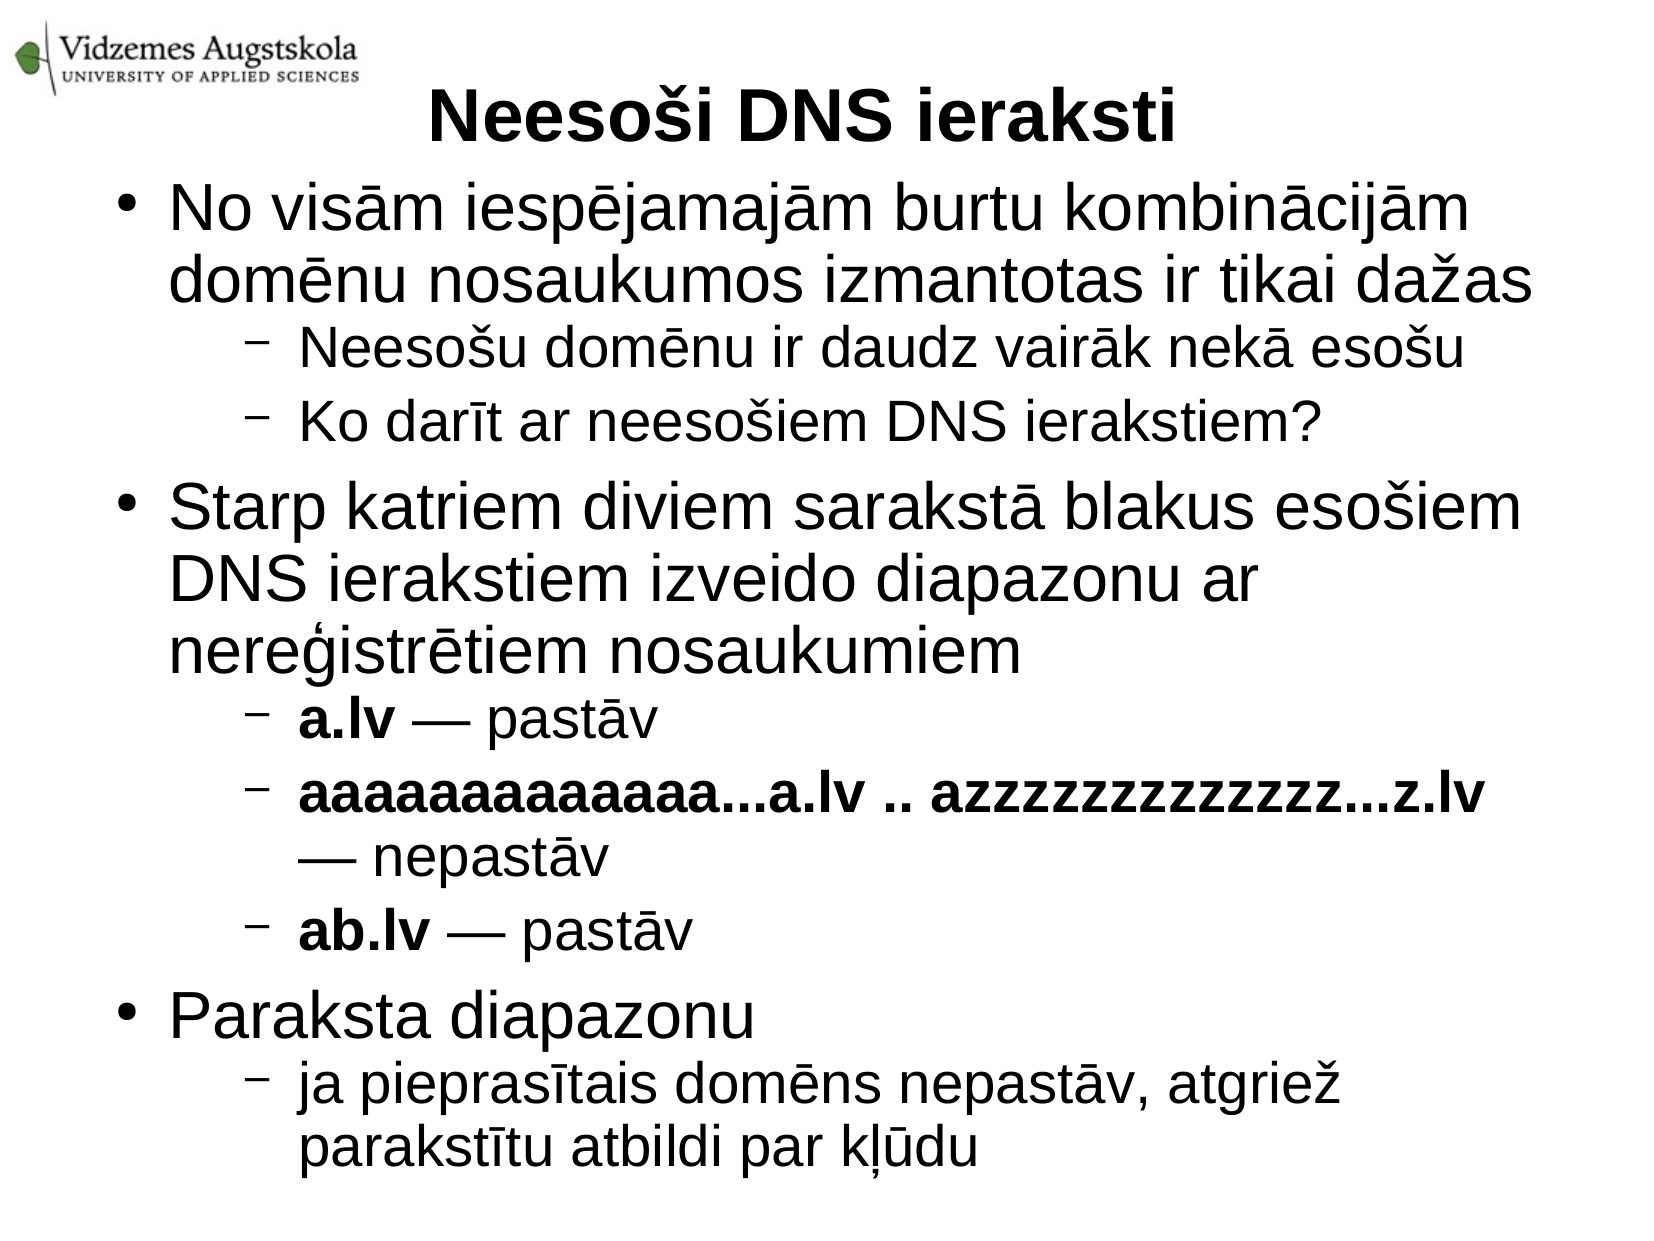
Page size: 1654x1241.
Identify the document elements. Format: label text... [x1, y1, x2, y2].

picture [5, 2, 368, 113]
title Neesoši DNS ieraksti [94, 67, 1512, 165]
list No visām iespējamajām burtu kombinācijām domēnu nosaukumos izmantotas ir tikai dažas Neesošu domēnu ir daudz vairāk nekā esošu Ko darīt ar neesošiem DNS ierakstiem? Starp katriem diviem sarakstā blakus esošiem DNS ierakstiem izveido diapazonu ar nereģistrētiem nosaukumiem a.lv — pastāv aaaaaaaaaaaaa...a.lv .. azzzzzzzzzzzzz...z.lv — nepastāv ab.lv — pastāv Paraksta diapazonu ja pieprasītais domēns nepastāv, atgriež parakstītu atbildi par kļūdu [82, 165, 1569, 1205]
